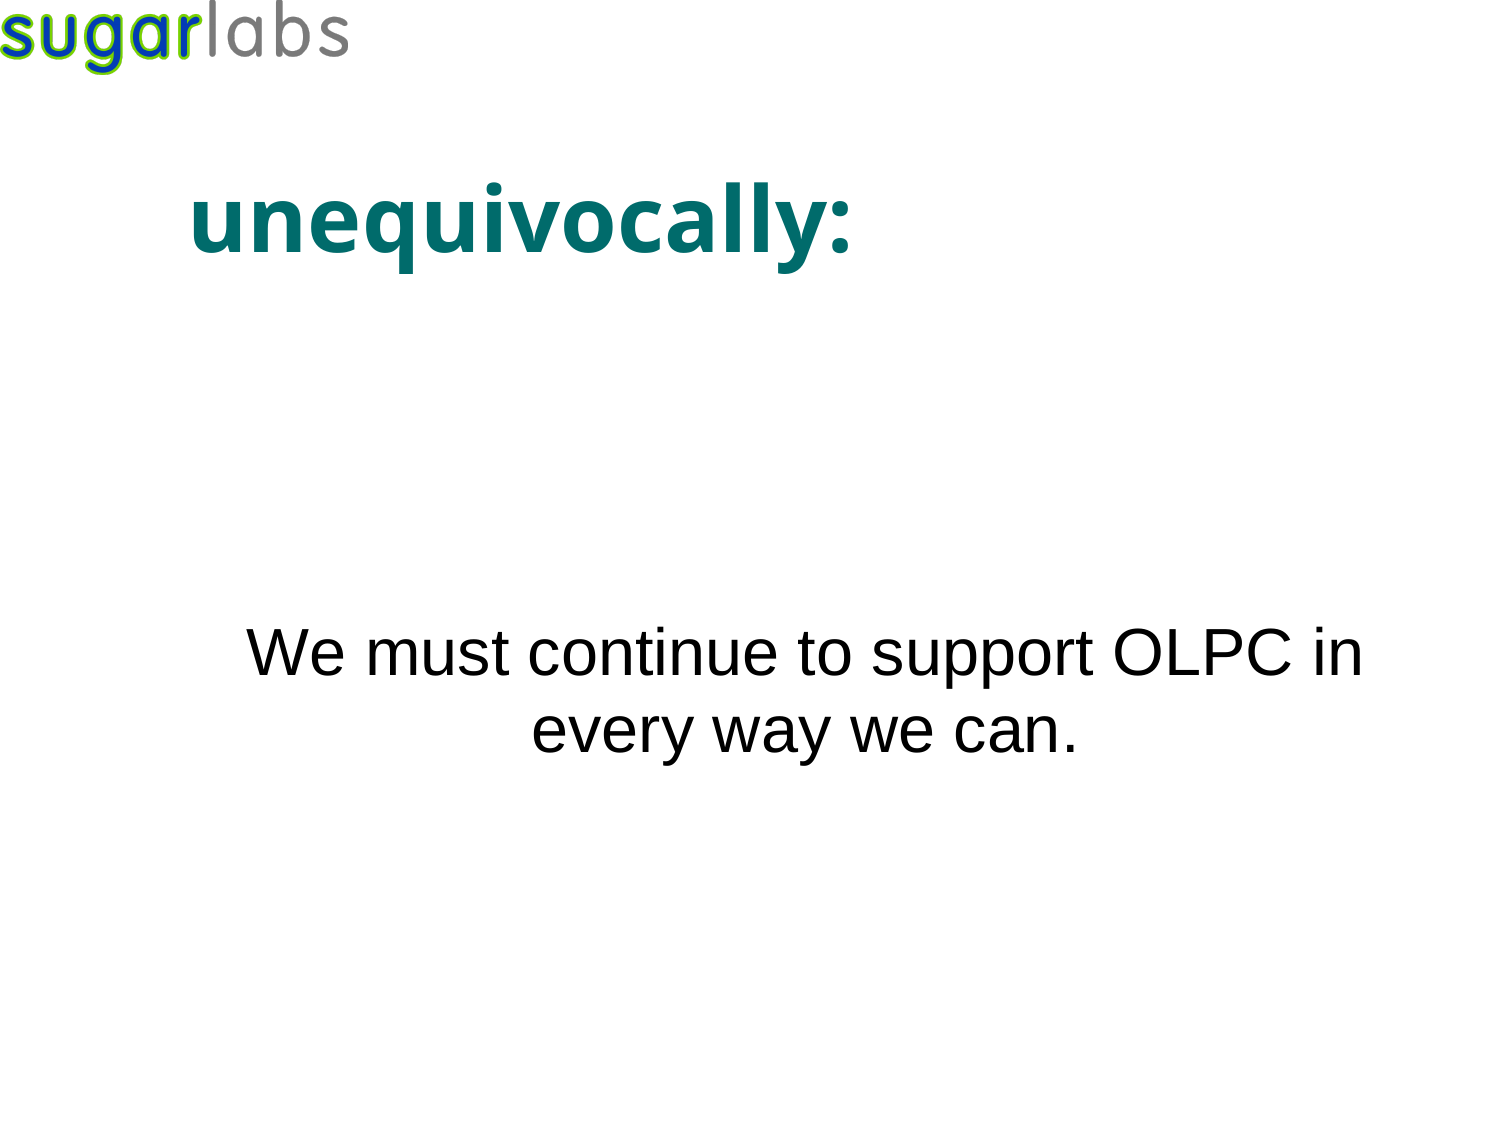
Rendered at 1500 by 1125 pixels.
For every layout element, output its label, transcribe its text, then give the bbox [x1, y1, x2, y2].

title unequivocally: [187, 82, 1500, 331]
subtitle We must continue to support OLPC in every way we can. [187, 344, 1425, 1035]
picture [0, 0, 348, 75]
